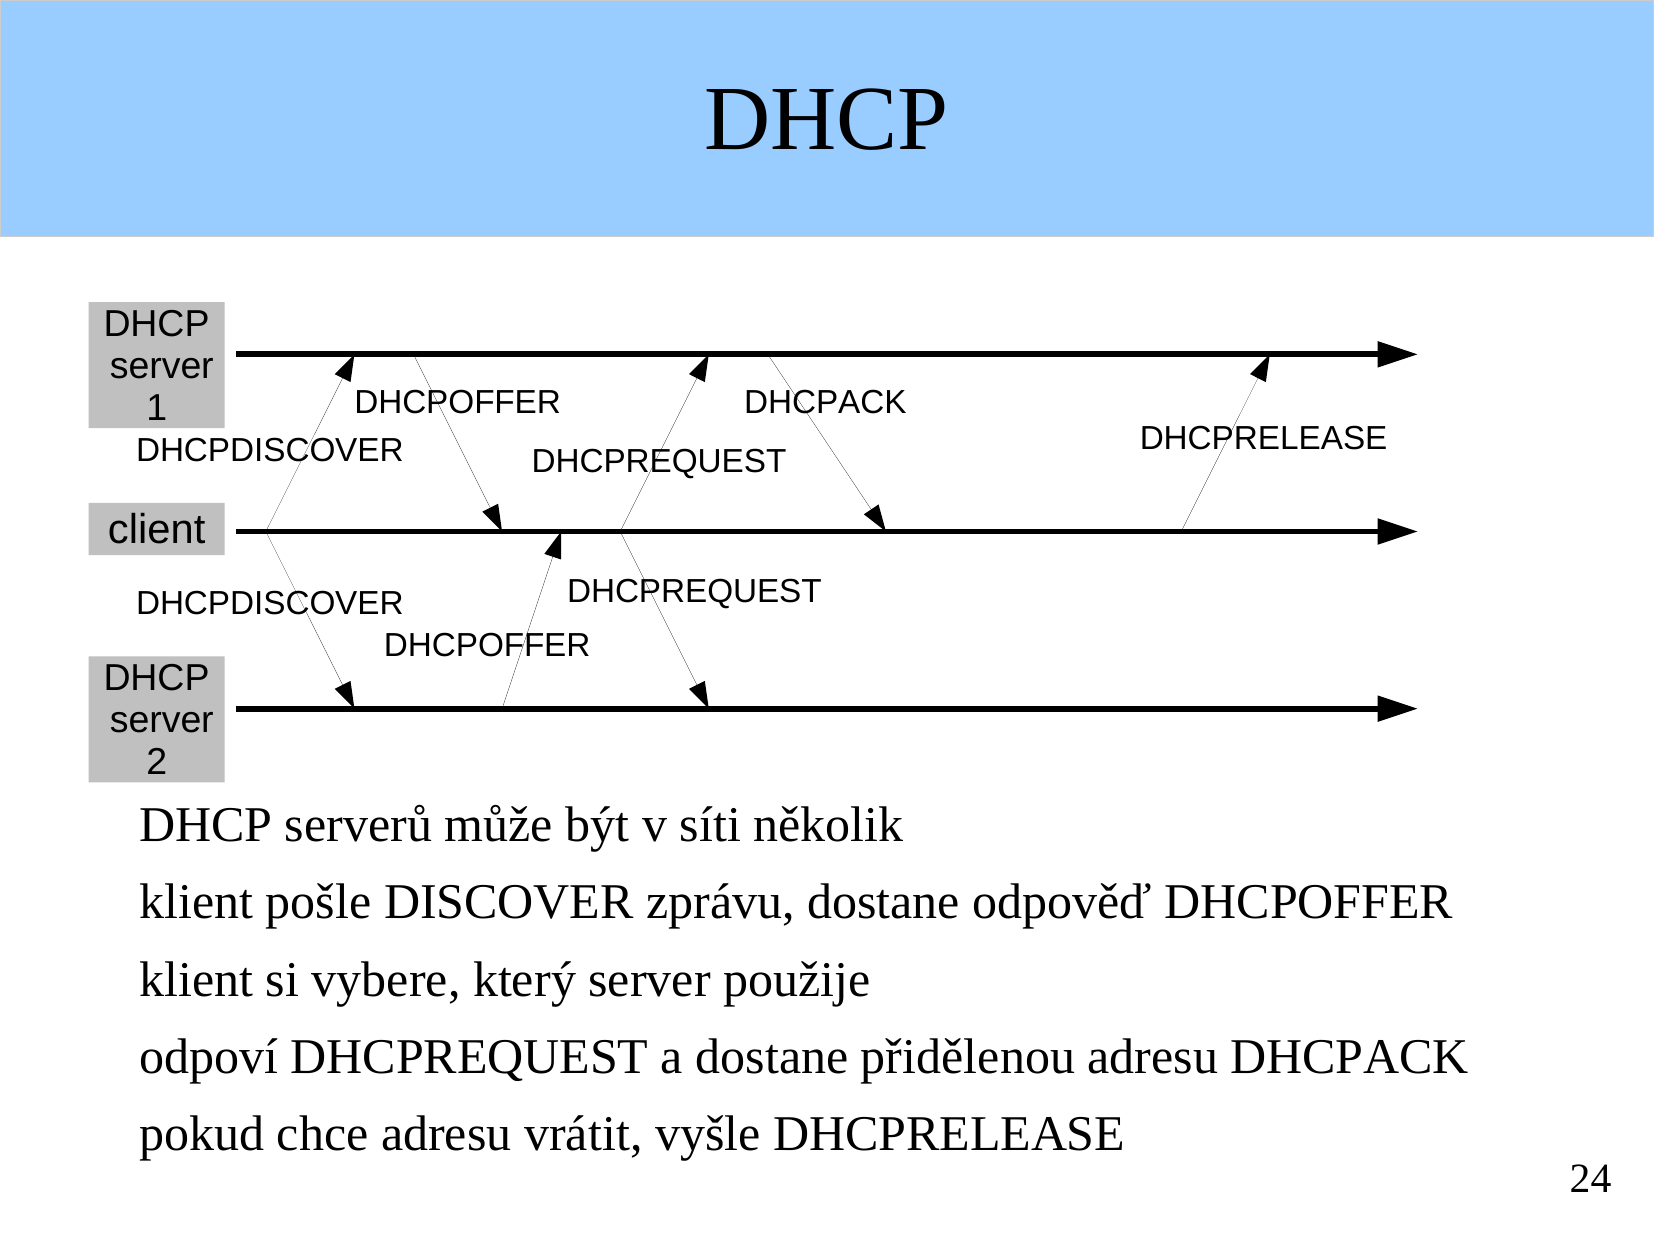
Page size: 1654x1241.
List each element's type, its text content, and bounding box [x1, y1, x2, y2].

text_box DHCPRELEASE [1139, 419, 1418, 472]
text_box DHCP server 1 [88, 302, 225, 429]
text_box DHCPREQUEST [531, 442, 798, 496]
text_box DHCP server 2 [88, 656, 225, 783]
title DHCP [0, 0, 1654, 237]
text_box DHCPACK [744, 383, 916, 437]
text_box DHCPOFFER [354, 383, 591, 437]
text_box DHCPDISCOVER [135, 584, 420, 637]
text_box DHCPOFFER [383, 626, 621, 680]
list DHCP serverů může být v síti několik klient pošle DISCOVER zprávu, dostane odpověď DHCPOFFER klient si vybere, který server použije odpoví DHCPREQUEST a dostane přidělenou adresu DHCPACK pokud chce adresu vrátit, vyšle DHCPRELEASE [121, 797, 1534, 1162]
text_box DHCPREQUEST [567, 572, 833, 626]
text_box DHCPDISCOVER [135, 431, 420, 484]
text_box client [88, 502, 225, 556]
